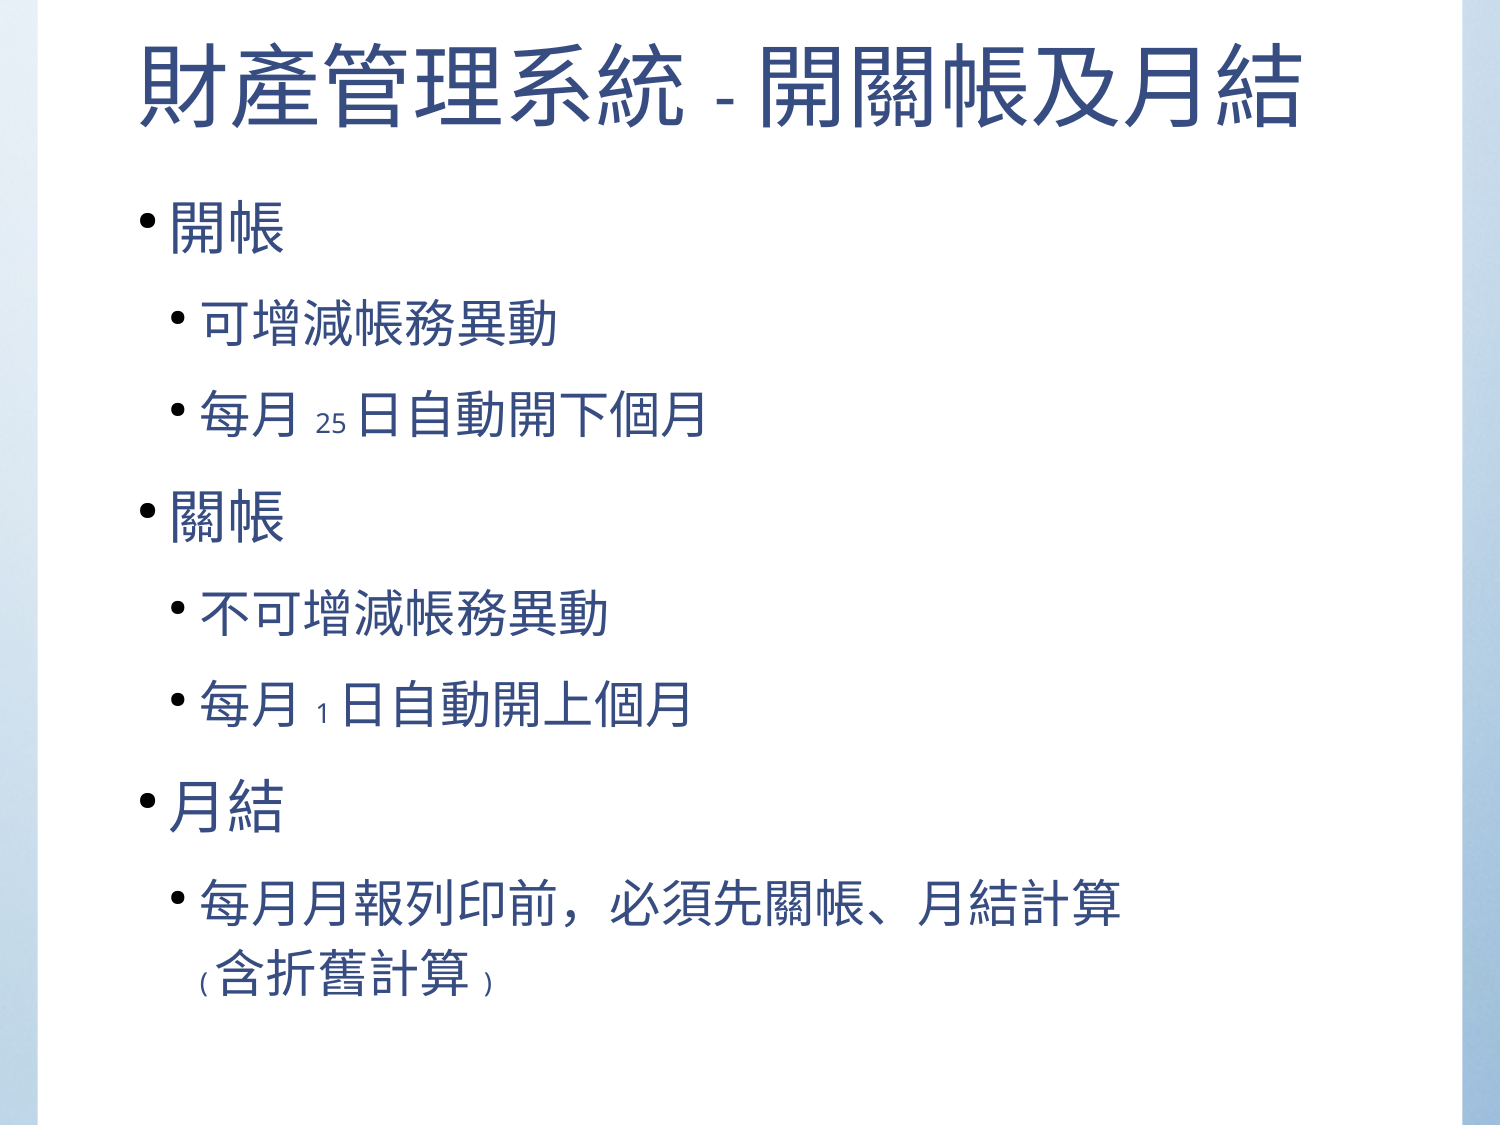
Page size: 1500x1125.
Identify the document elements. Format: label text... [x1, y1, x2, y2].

picture [0, 0, 1500, 1125]
list 開帳 可增減帳務異動 每月25日自動開下個月 關帳 不可增減帳務異動 每月1日自動開上個月 月結 每月月報列印前，必須先關帳、月結計算 (含折舊計算) [137, 184, 1388, 1013]
title 財產管理系統-開關帳及月結 [137, 12, 1388, 161]
